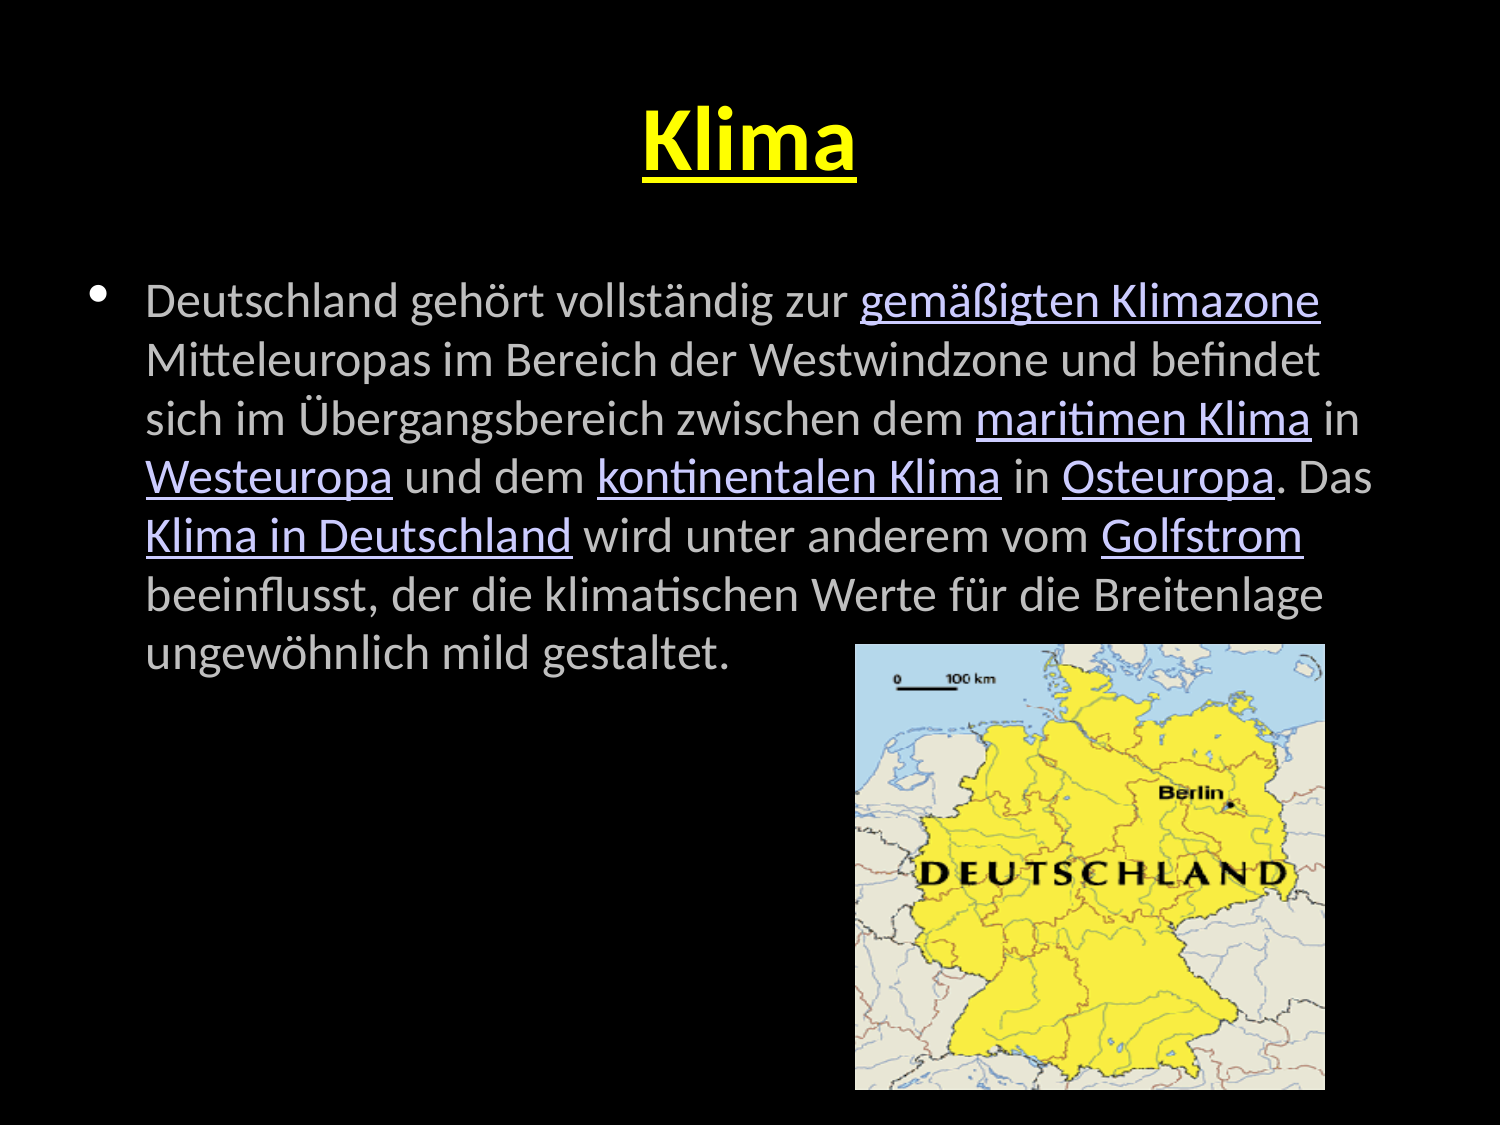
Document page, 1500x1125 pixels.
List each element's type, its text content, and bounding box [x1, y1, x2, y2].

list Deutschland gehört vollständig zur gemäßigten Klimazone Mitteleuropas im Bereich der Westwindzone und befindet sich im Übergangsbereich zwischen dem maritimen Klima in Westeuropa und dem kontinentalen Klima in Osteuropa. Das Klima in Deutschland wird unter anderem vom Golfstrom beeinflusst, der die klimatischen Werte für die Breitenlage ungewöhnlich mild gestaltet. [75, 262, 1425, 1006]
picture [855, 644, 1325, 1090]
title Klima [75, 44, 1425, 233]
